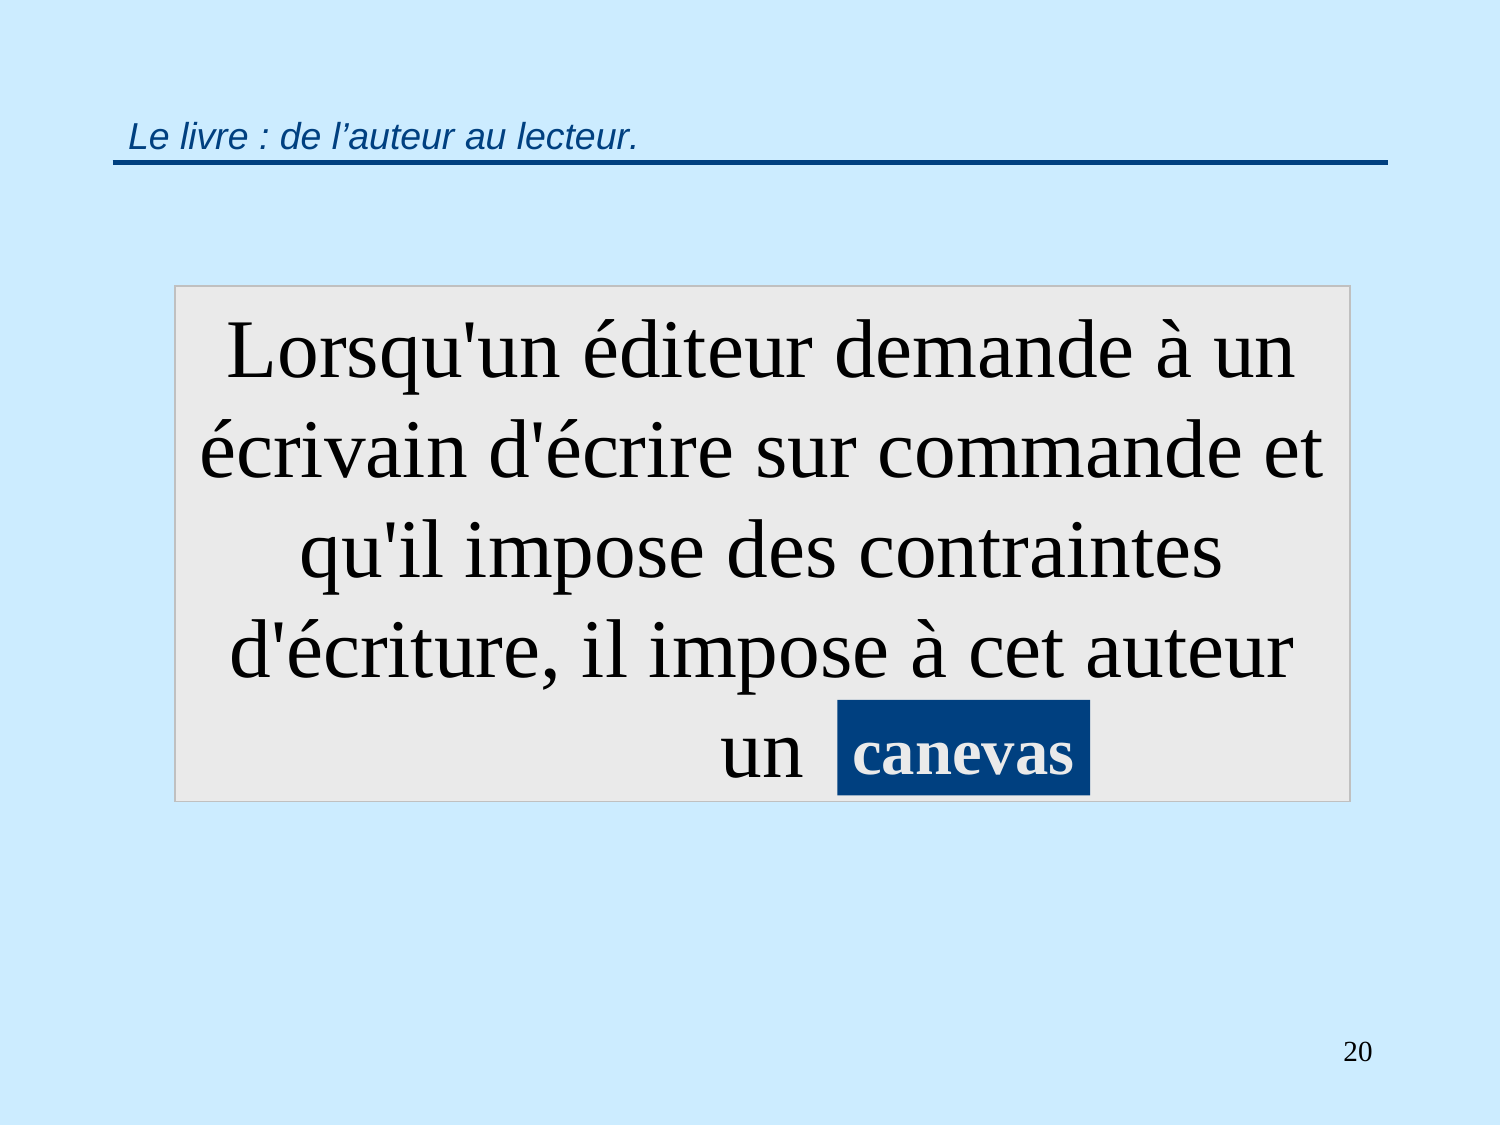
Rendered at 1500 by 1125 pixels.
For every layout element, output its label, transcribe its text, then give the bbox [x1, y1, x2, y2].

title Lorsqu'un éditeur demande à un écrivain d'écrire sur commande et qu'il impose des contraintes d'écriture, il impose à cet auteur un [174, 286, 1350, 802]
text_box Le livre : de l’auteur au lecteur. [113, 104, 655, 160]
text_box canevas [837, 699, 1091, 796]
